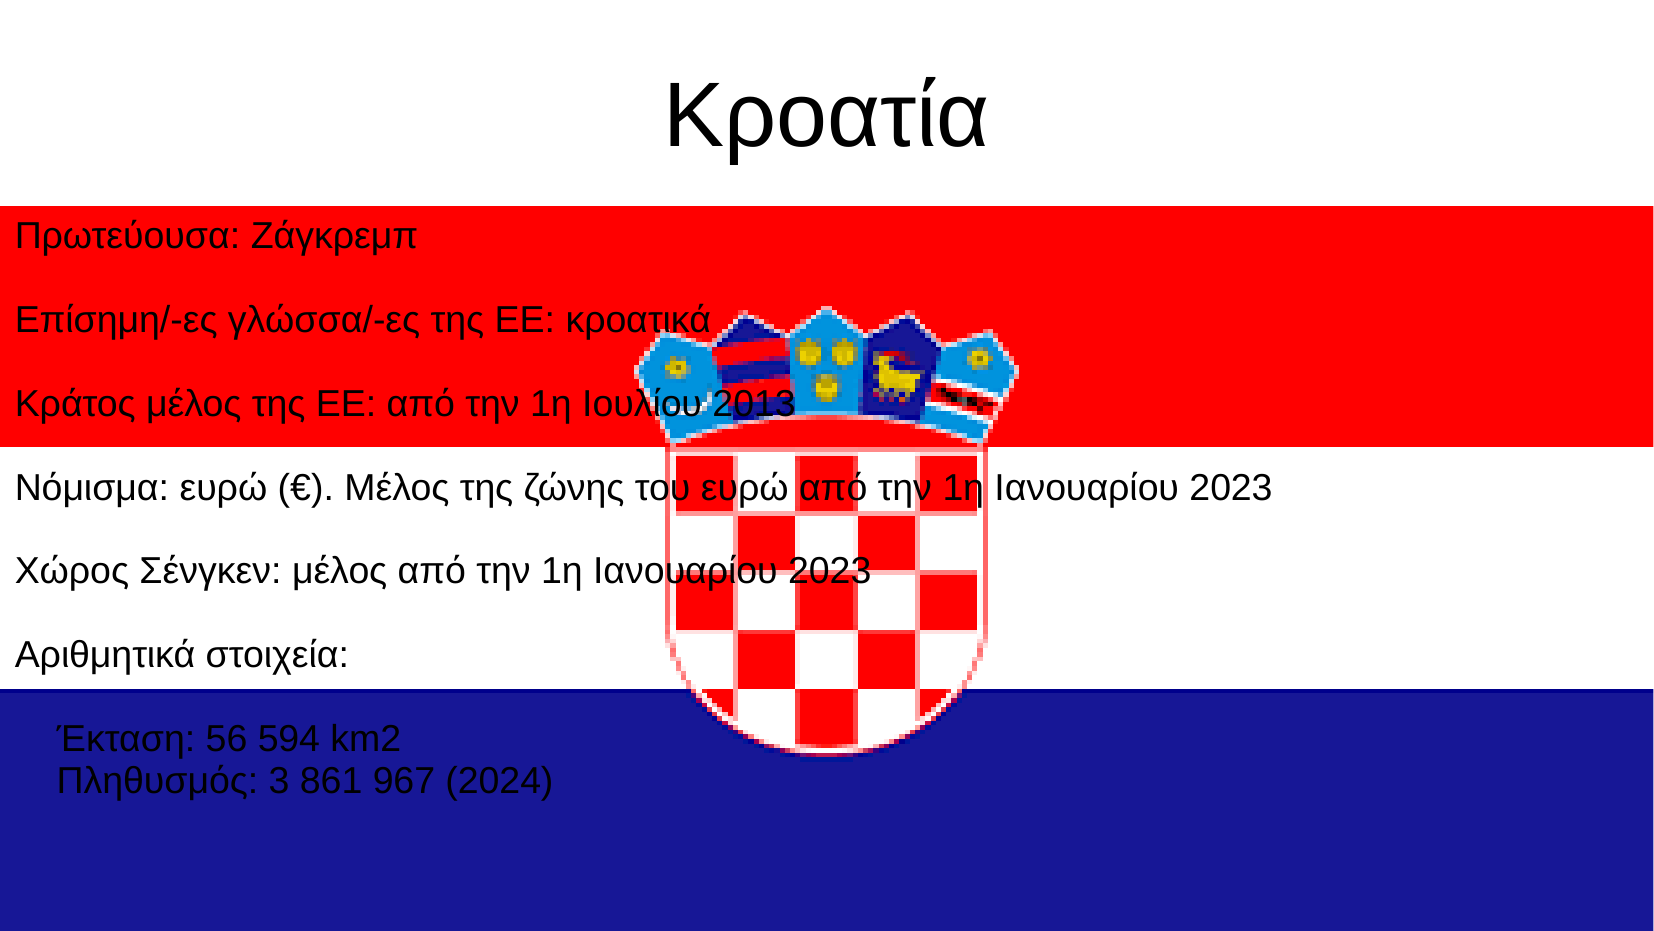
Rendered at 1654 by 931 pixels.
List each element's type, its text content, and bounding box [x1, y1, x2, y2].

picture [0, 206, 1654, 931]
title Κροατία [82, 37, 1571, 193]
text_box Πρωτεύουσα: Ζάγκρεμπ Επίσημη/-ες γλώσσα/-ες της ΕΕ: κροατικά Κράτος μέλος της ΕΕ: από την 1η Ιουλίου 2013 Νόμισμα: ευρώ (€). Μέλος της ζώνης του ευρώ από την 1η Ιανουαρίου 2023 Χώρος Σένγκεν: μέλος από την 1η Ιανουαρίου 2023 Αριθμητικά στοιχεία: Έκταση: 56 594 km2 Πληθυσμός: 3 861 967 (2024) [0, 206, 1289, 810]
